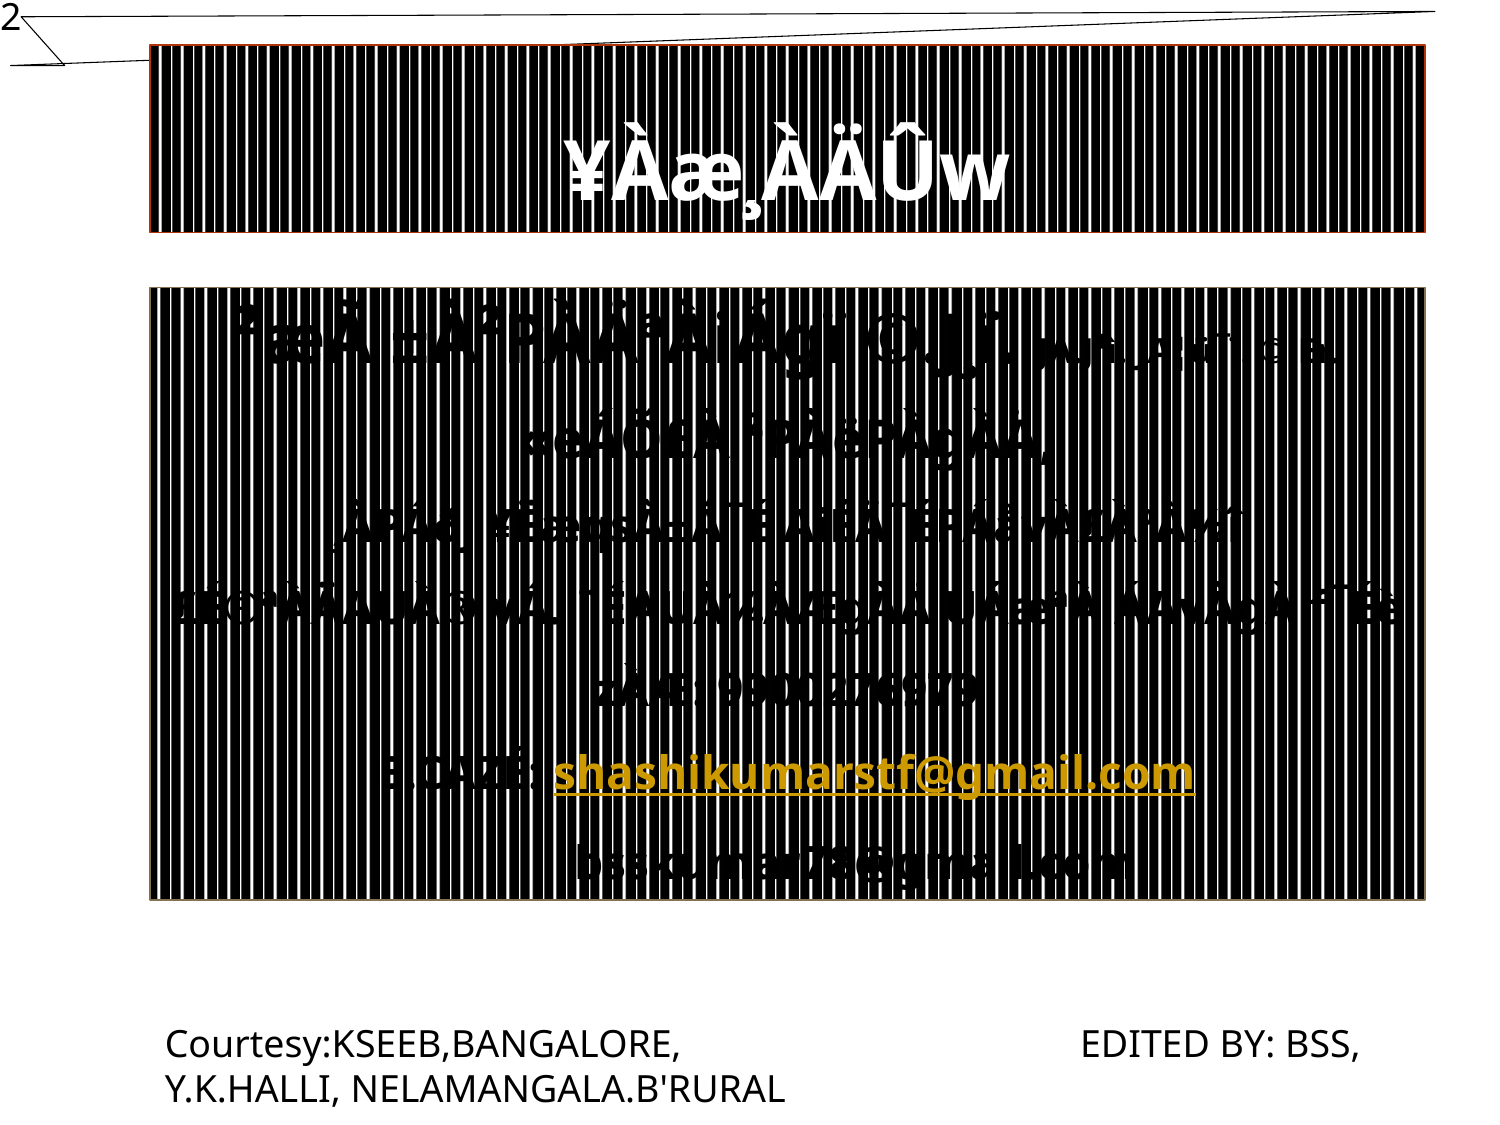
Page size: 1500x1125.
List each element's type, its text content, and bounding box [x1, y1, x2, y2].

list ²æÃ ±À²PÀÄªÀiÁgï ©.J¸ï. JA.J¹ì. JA¦ü¯ï. ©.Er. «eÁÕ£À ²PÀëPÀgÀÄ, ¸ÀPÁðj ¥ËæqsÀ±Á¯É AiÉÄ¯ÉPÁåvÀ£ÀºÀ½î £É®ªÀÄAUÀ® vÁ. ¨ÉAUÀ¼ÀÆgÀÄ UÁæªÀiÁAvÀgÀ f¯Éè zÀÆ: 9900276979 E.CAZÉ: shashikumarstf@gmail.com bsskumar78@gmail.com [150, 287, 1425, 900]
footer Courtesy:KSEEB,BANGALORE, EDITED BY: BSS, Y.K.HALLI, NELAMANGALA.B'RURAL [150, 1012, 1463, 1088]
title ¥Àæ¸ÀÄÛw [150, 45, 1425, 233]
